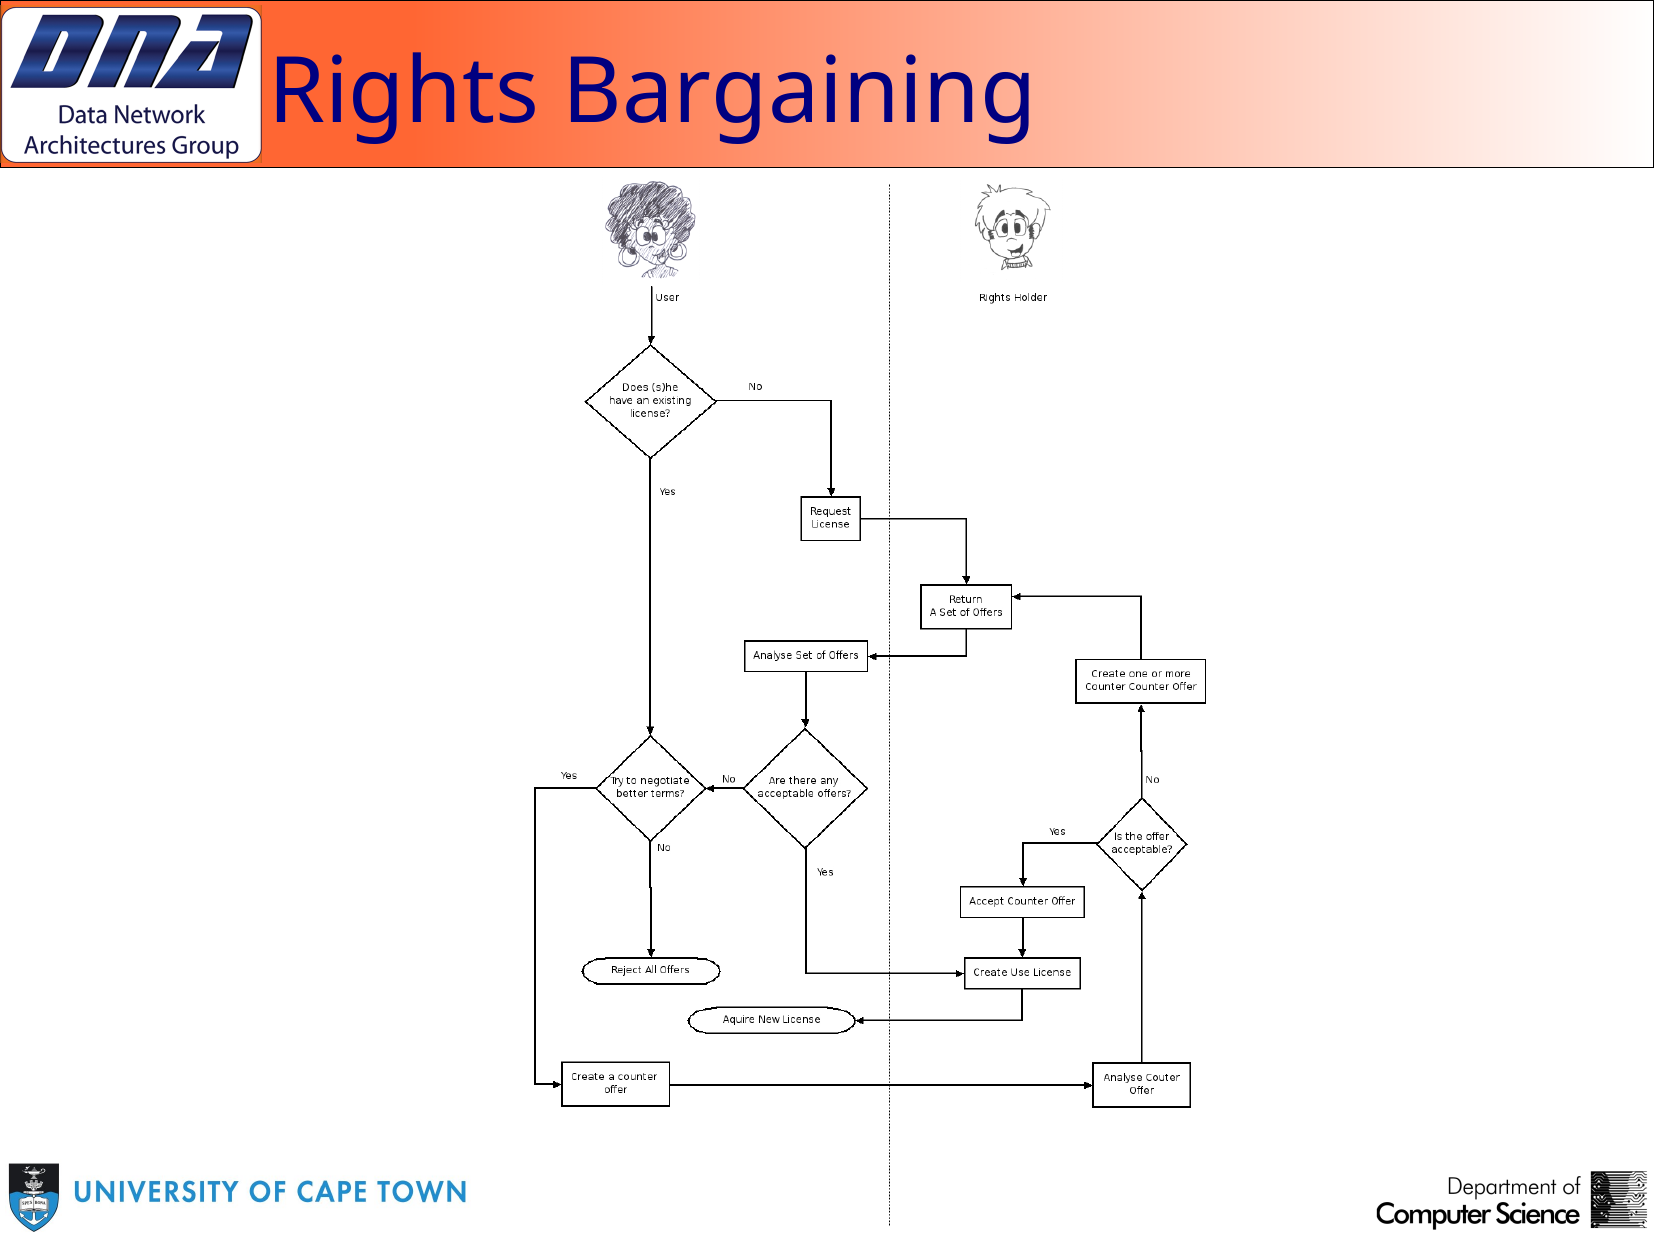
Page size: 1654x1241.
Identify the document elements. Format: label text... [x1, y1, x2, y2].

picture [534, 176, 1206, 1227]
picture [5, 1159, 479, 1235]
picture [1368, 1159, 1654, 1235]
title Rights Bargaining [268, 11, 1654, 163]
picture [0, 5, 262, 163]
